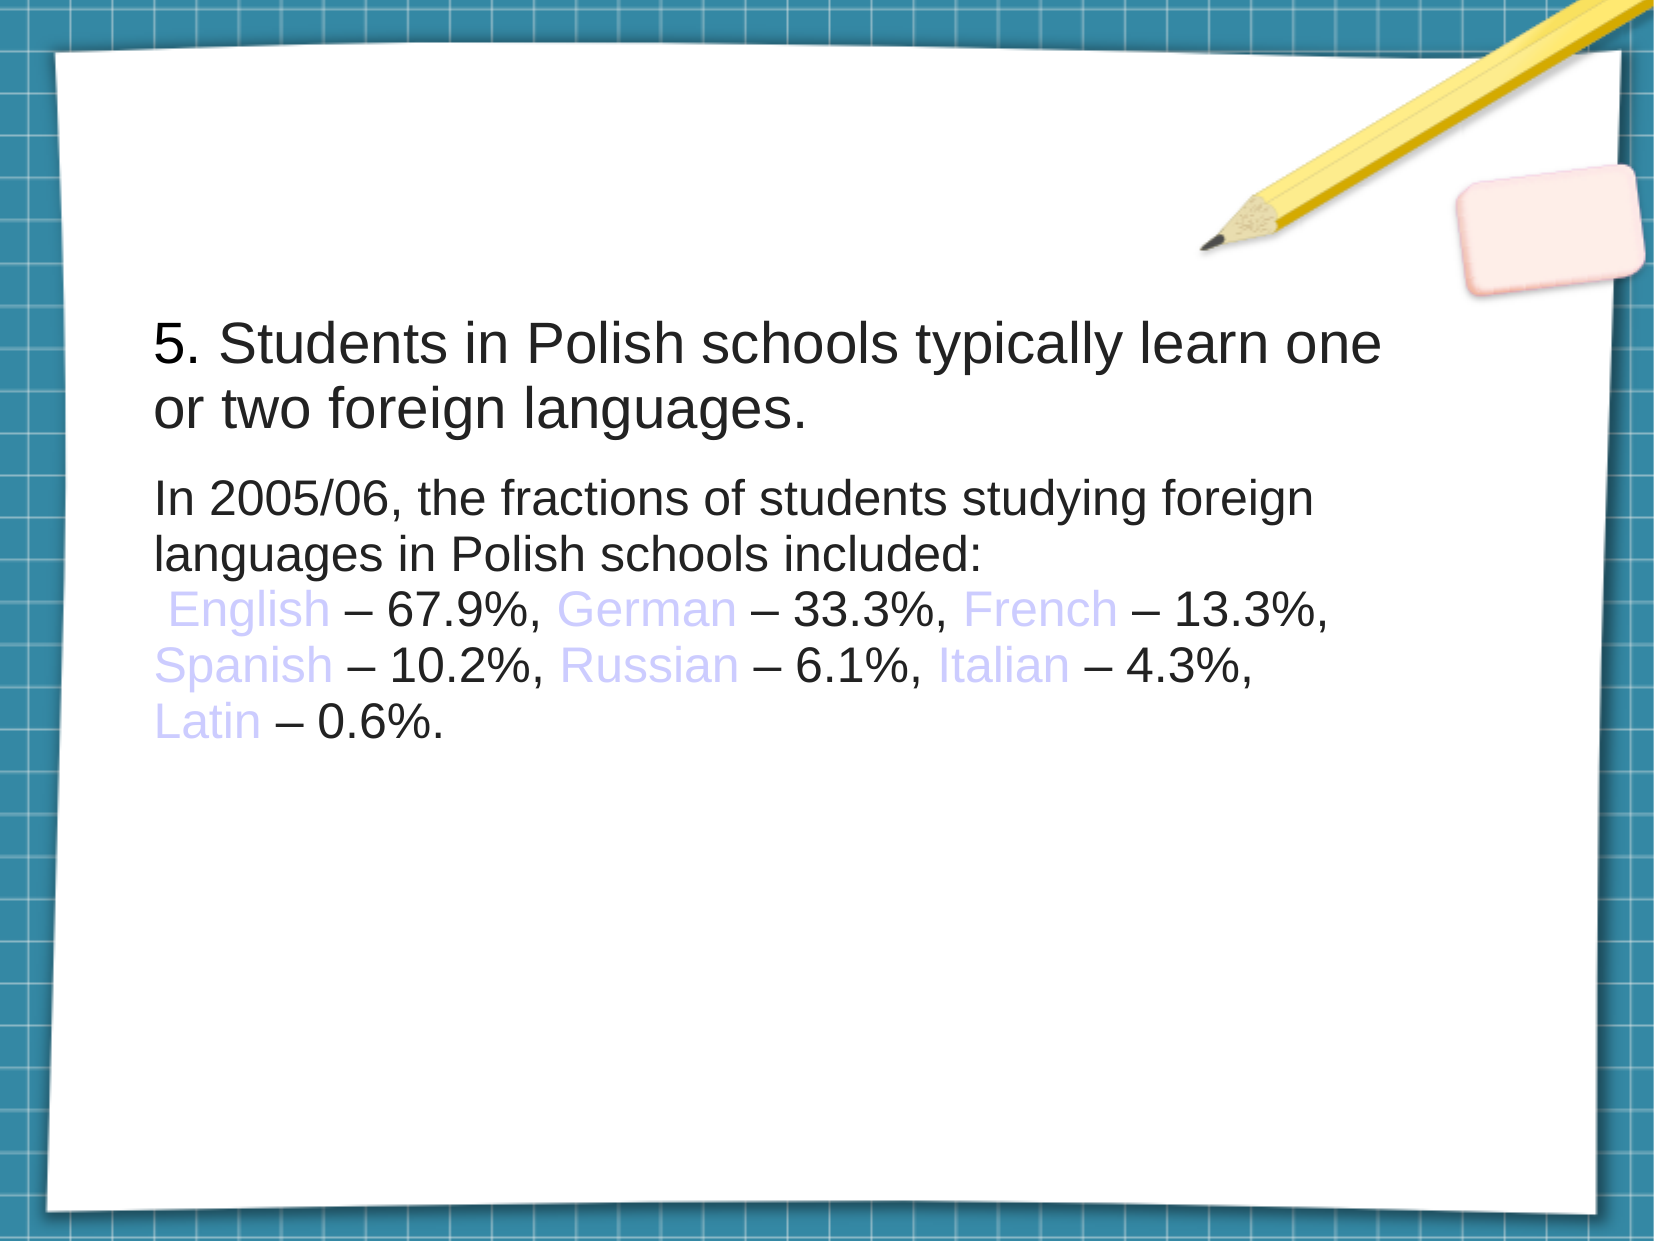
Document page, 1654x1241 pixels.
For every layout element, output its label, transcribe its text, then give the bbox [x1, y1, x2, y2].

picture [0, 0, 1654, 1241]
list 5. Students in Polish schools typically learn one or two foreign languages. In 2005/06, the fractions of students studying foreign languages in Polish schools included: English – 67.9%, German – 33.3%, French – 13.3%, Spanish – 10.2%, Russian – 6.1%, Italian – 4.3%, Latin – 0.6%. [153, 307, 1442, 1027]
